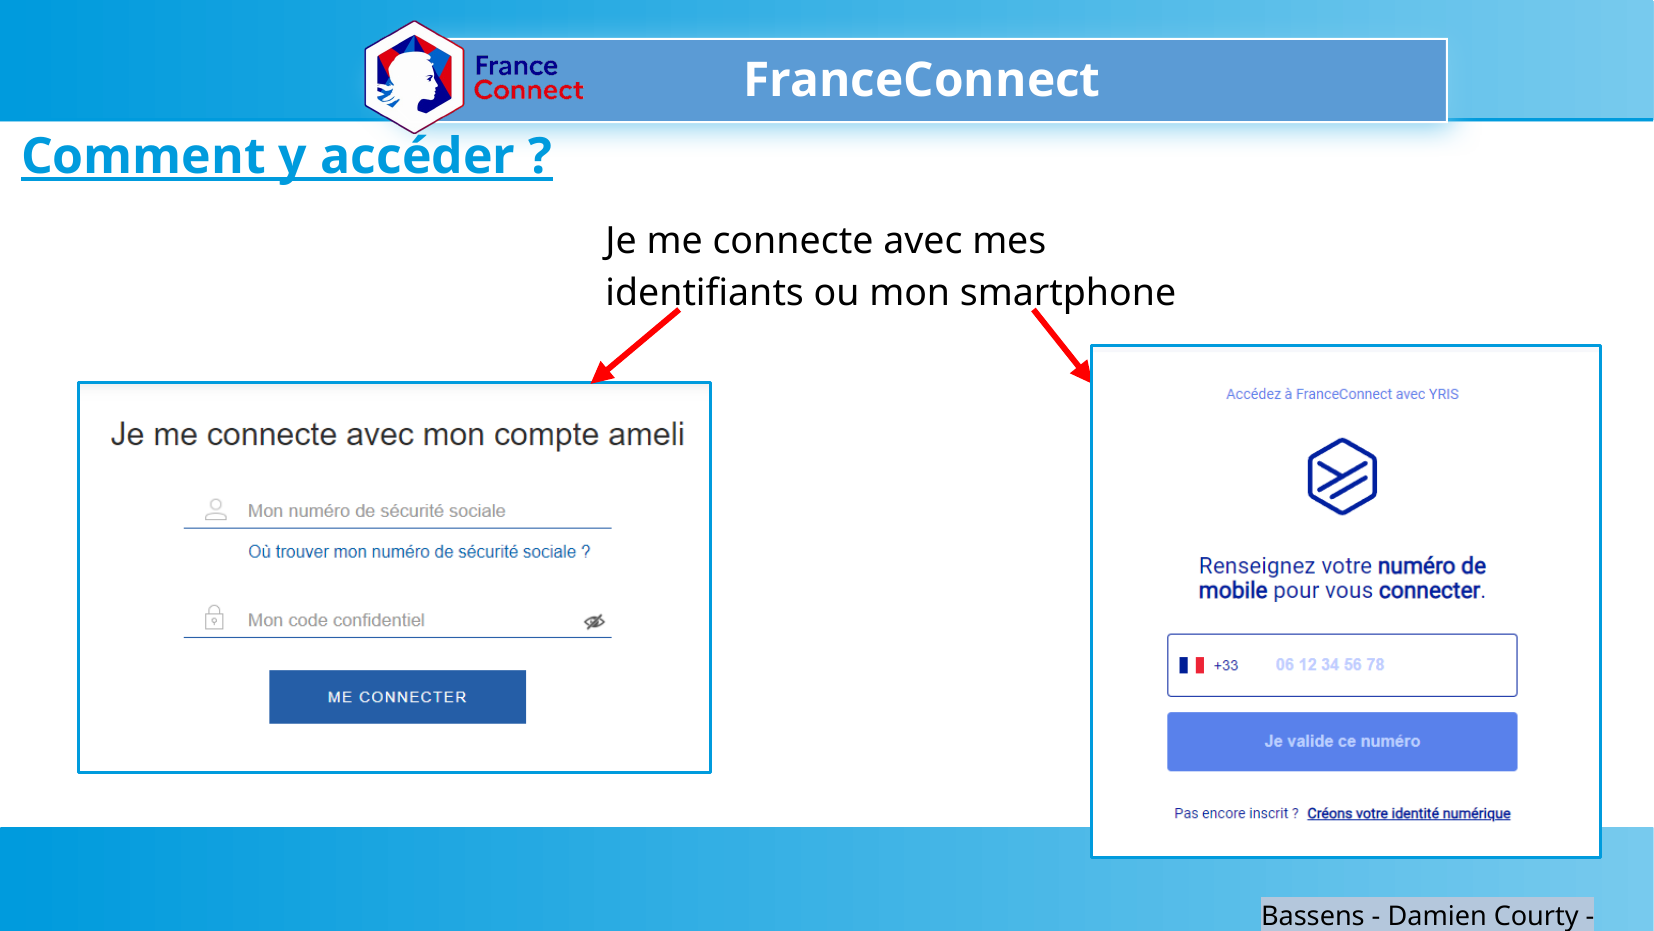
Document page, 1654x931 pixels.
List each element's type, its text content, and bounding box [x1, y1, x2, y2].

picture [361, 17, 586, 136]
text_box FranceConnect [586, 38, 1447, 123]
picture [81, 384, 708, 770]
text_box Comment y accéder ? [6, 112, 739, 228]
text_box Bassens - Damien Courty - 2024 [1246, 889, 1654, 931]
text_box Je me connecte avec mes identifiants ou mon smartphone [590, 206, 1211, 310]
picture [1094, 348, 1598, 855]
